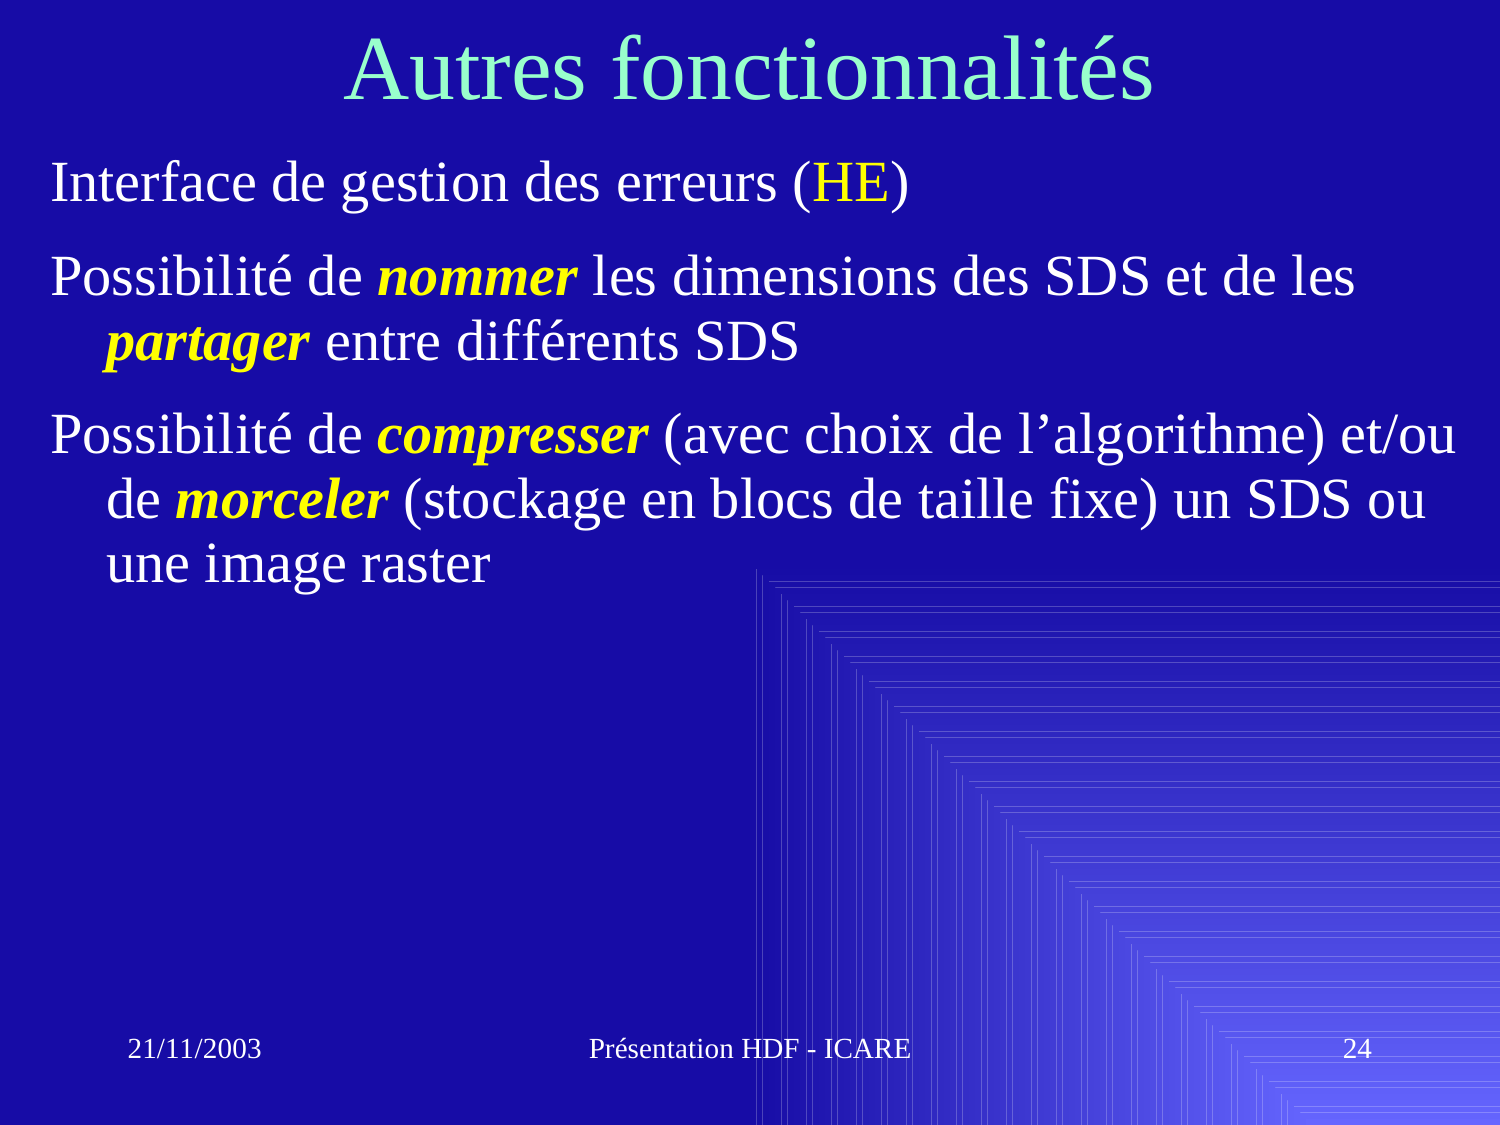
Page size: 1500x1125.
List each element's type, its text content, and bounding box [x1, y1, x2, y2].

title Autres fonctionnalités [37, 0, 1463, 138]
text_box Interface de gestion des erreurs (HE) Possibilité de nommer les dimensions des SDS et de les partager entre différents SDS Possibilité de compresser (avec choix de l’algorithme) et/ou de morceler (stockage en blocs de taille fixe) un SDS ou une image raster [50, 149, 1463, 638]
